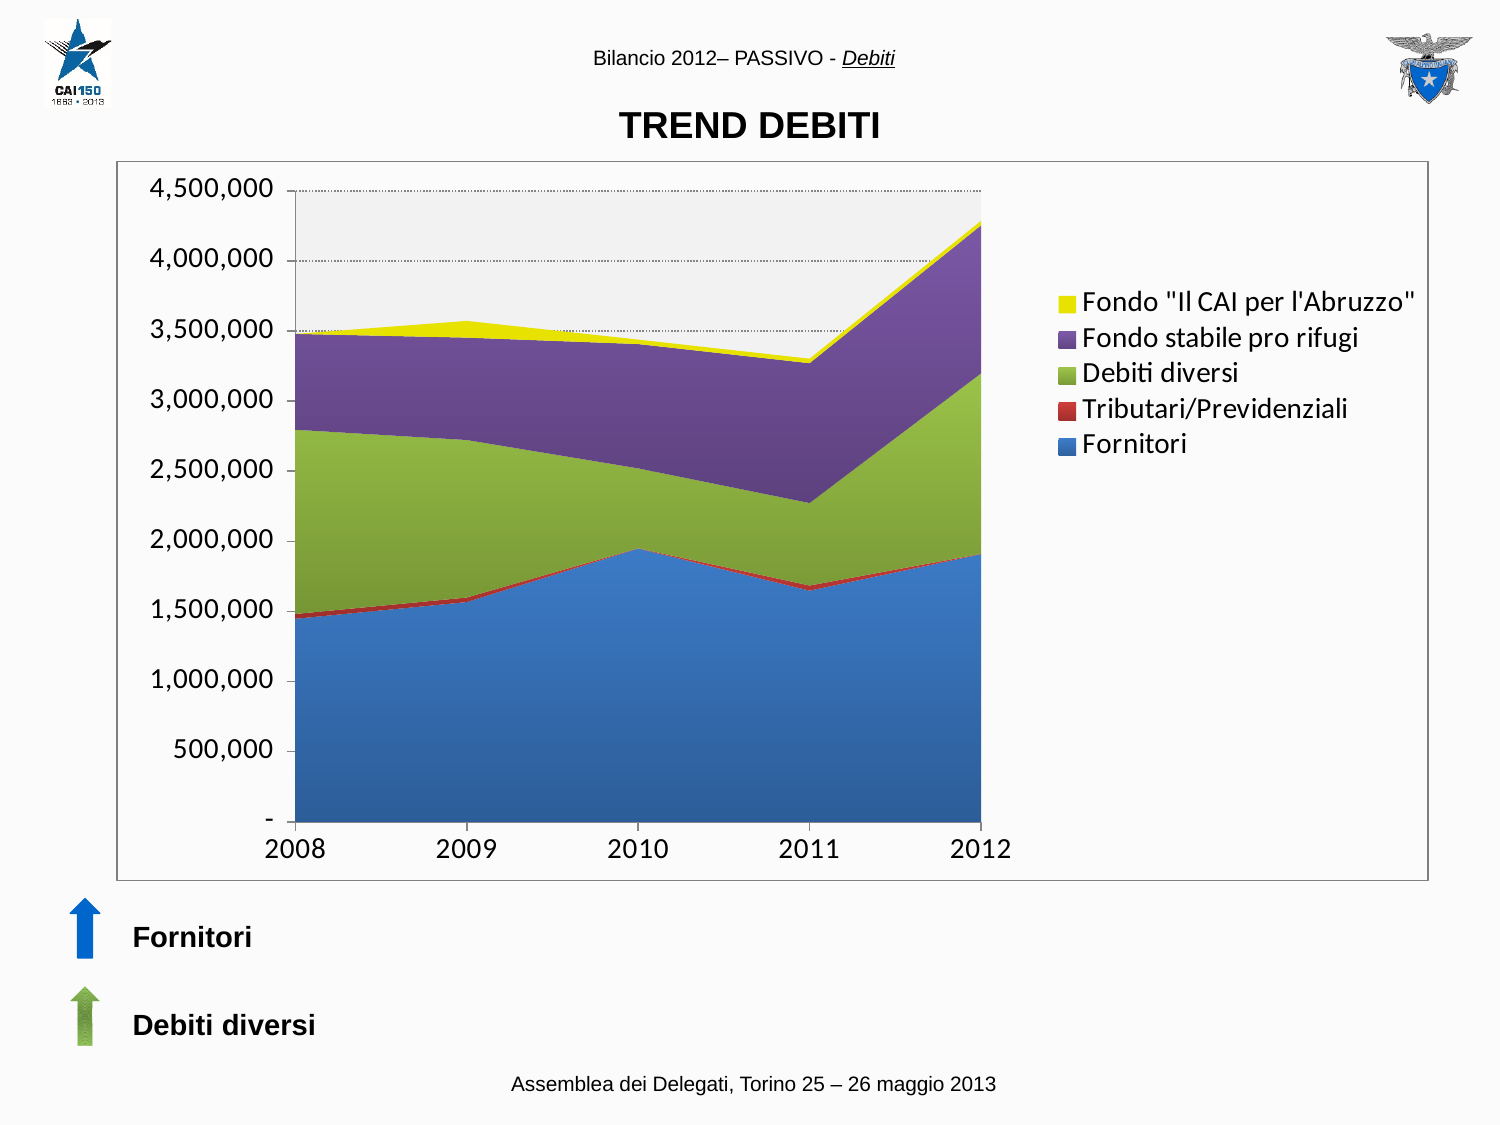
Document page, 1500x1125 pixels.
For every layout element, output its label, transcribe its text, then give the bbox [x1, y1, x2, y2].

text_box Bilancio 2012– PASSIVO - Debiti [509, 36, 979, 78]
text_box Assemblea dei Delegati, Torino 25 – 26 maggio 2013 [269, 1062, 1239, 1105]
text_box TREND DEBITI [260, 94, 1240, 135]
text_box Debiti diversi [117, 998, 1383, 1049]
picture [1382, 29, 1477, 112]
text_box [70, 898, 100, 958]
chart [116, 160, 1429, 882]
text_box Fornitori [117, 910, 915, 962]
text_box [70, 986, 100, 1046]
picture [43, 19, 112, 108]
